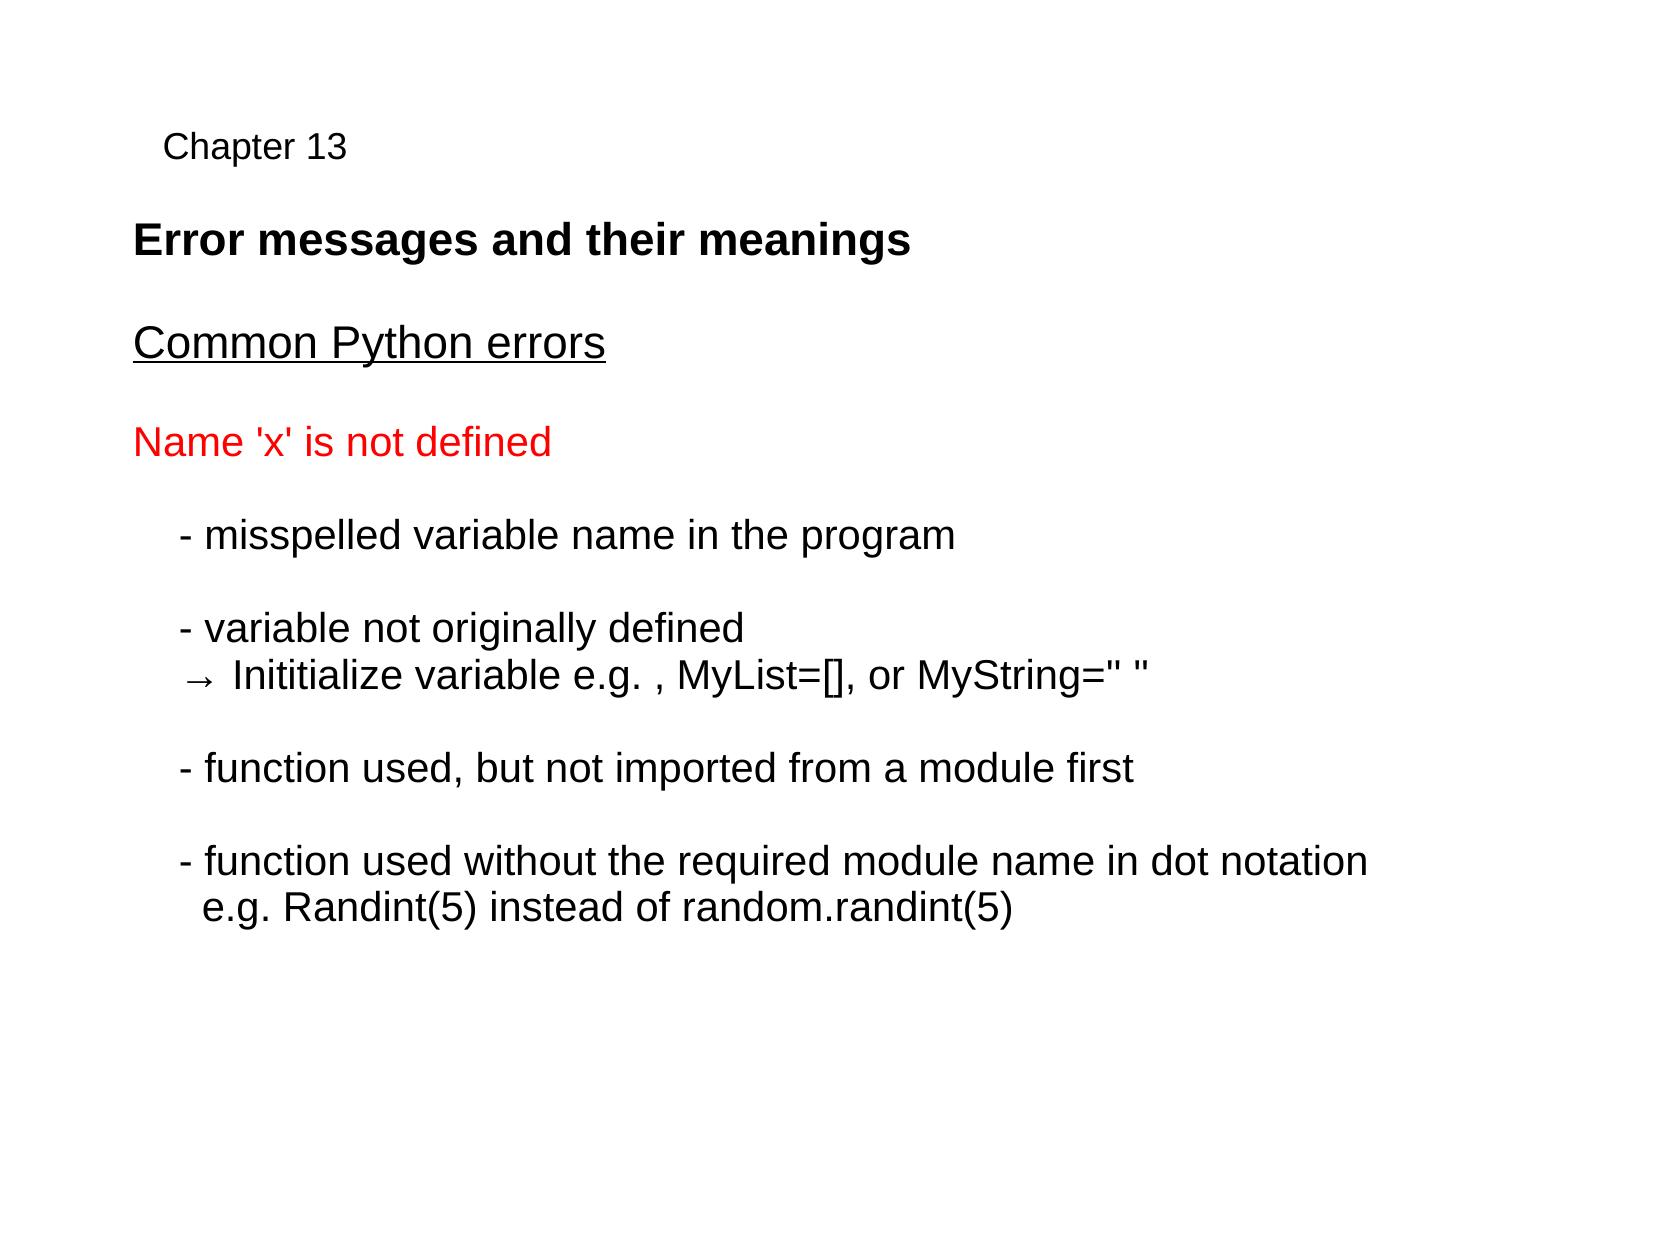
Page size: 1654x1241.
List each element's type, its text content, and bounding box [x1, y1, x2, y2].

text_box Error messages and their meanings Common Python errors Name 'x' is not defined - misspelled variable name in the program - variable not originally defined → Inititialize variable e.g. , MyList=[], or MyString='' '' - function used, but not imported from a module first - function used without the required module name in dot notation e.g. Randint(5) instead of random.randint(5) [118, 206, 1565, 985]
text_box Chapter 13 [147, 118, 384, 175]
